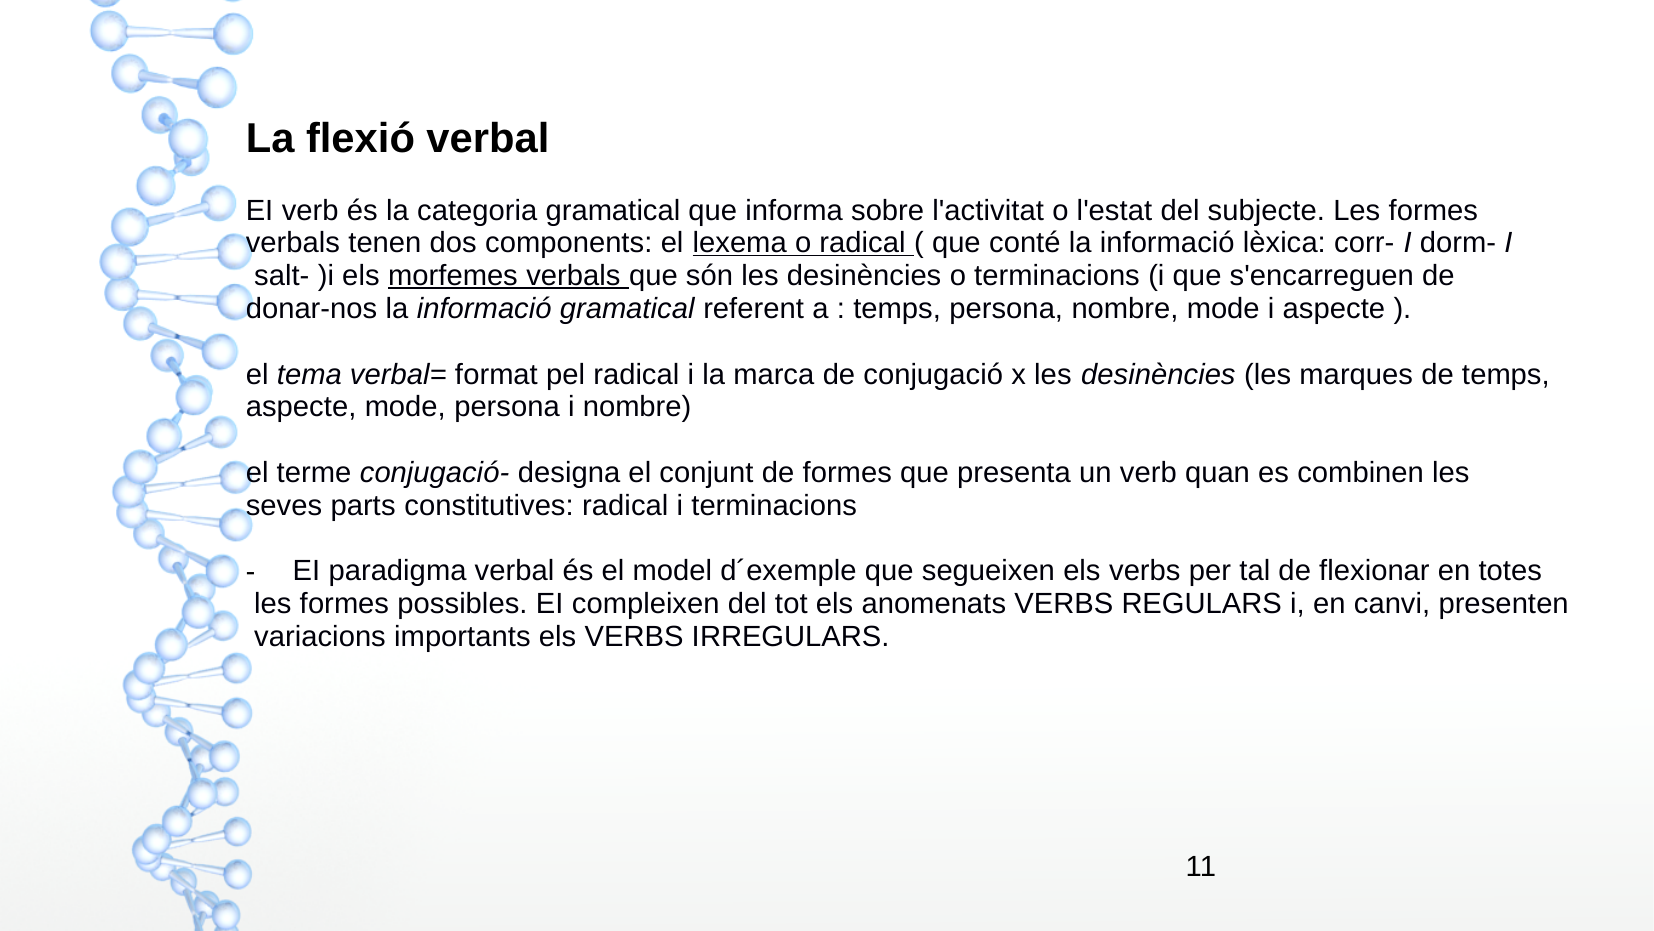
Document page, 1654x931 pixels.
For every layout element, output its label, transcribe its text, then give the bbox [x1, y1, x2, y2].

picture [0, 0, 1654, 931]
text_box La flexió verbal EI verb és la categoria gramatical que informa sobre l'activitat o l'estat del subjecte. Les formes verbals tenen dos components: el lexema o radical ( que conté la informació lèxica: corr- I dorm- I salt- )i els morfemes verbals que són les desinències o terminacions (i que s'encarreguen de donar-nos la informació gramatical referent a : temps, persona, nombre, mode i aspecte ). el tema verbal= format pel radical i la marca de conjugació x les desinències (les marques de temps, aspecte, mode, persona i nombre) el terme conjugació- designa el conjunt de formes que presenta un verb quan es combinen les seves parts constitutives: radical i terminacions EI paradigma verbal és el model d´exemple que segueixen els verbs per tal de flexionar en totes les formes possibles. EI compleixen del tot els anomenats VERBS REGULARS i, en canvi, presenten variacions importants els VERBS IRREGULARS. [231, 107, 1654, 931]
